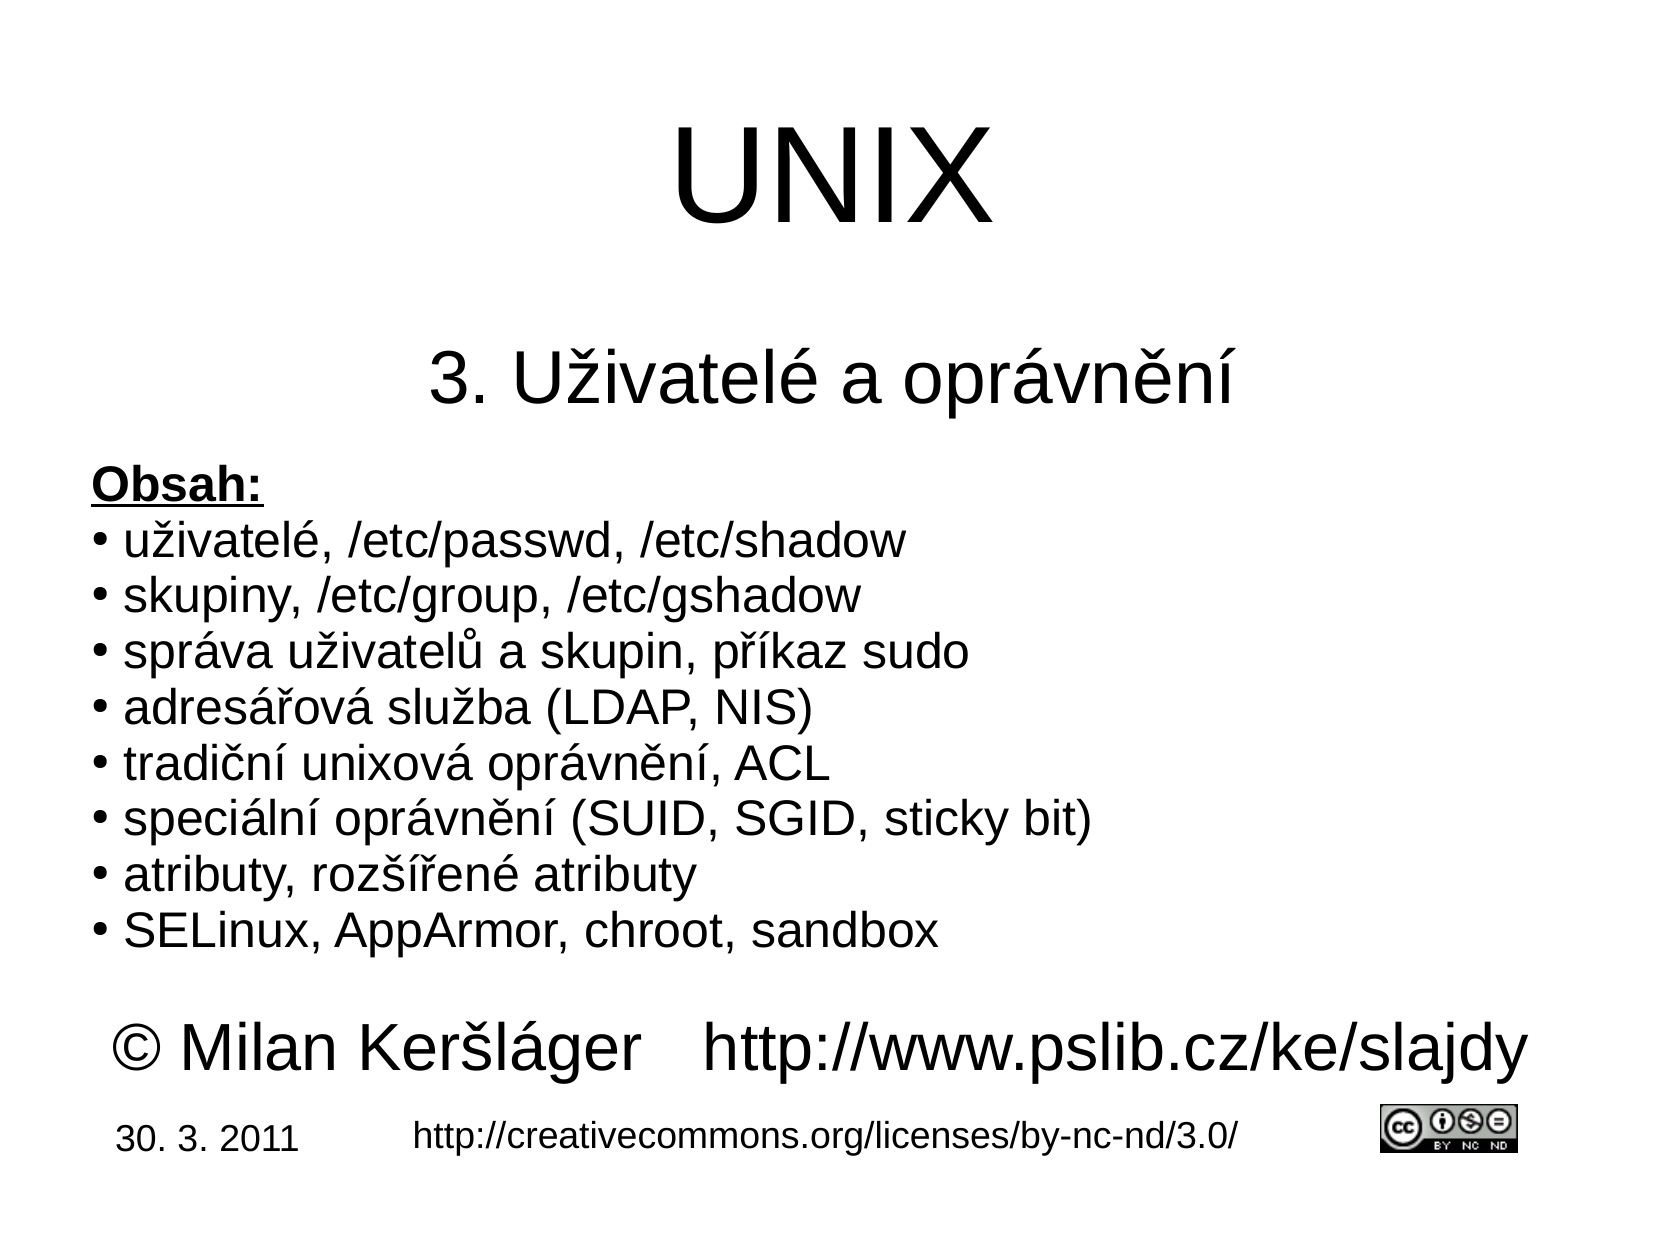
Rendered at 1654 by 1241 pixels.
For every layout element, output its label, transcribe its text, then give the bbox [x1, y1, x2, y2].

picture [1380, 1104, 1518, 1153]
text_box 30.3.2011 [100, 1110, 337, 1168]
text_box Obsah: uživatelé, /etc/passwd, /etc/shadow skupiny, /etc/group, /etc/gshadow správa uživatelů a skupin, příkaz sudo adresářová služba (LDAP, NIS) tradiční unixová oprávnění, ACL speciální oprávnění (SUID, SGID, sticky bit) atributy, rozšířené atributy SELinux, AppArmor, chroot, sandbox [76, 448, 1583, 966]
title UNIX 3. Uživatelé a oprávnění [88, 56, 1577, 448]
text_box http://creativecommons.org/licenses/by-nc-nd/3.0/ [339, 1107, 1313, 1165]
list © Milan Keršláger http://www.pslib.cz/ke/slajdy [76, 1009, 1565, 1087]
